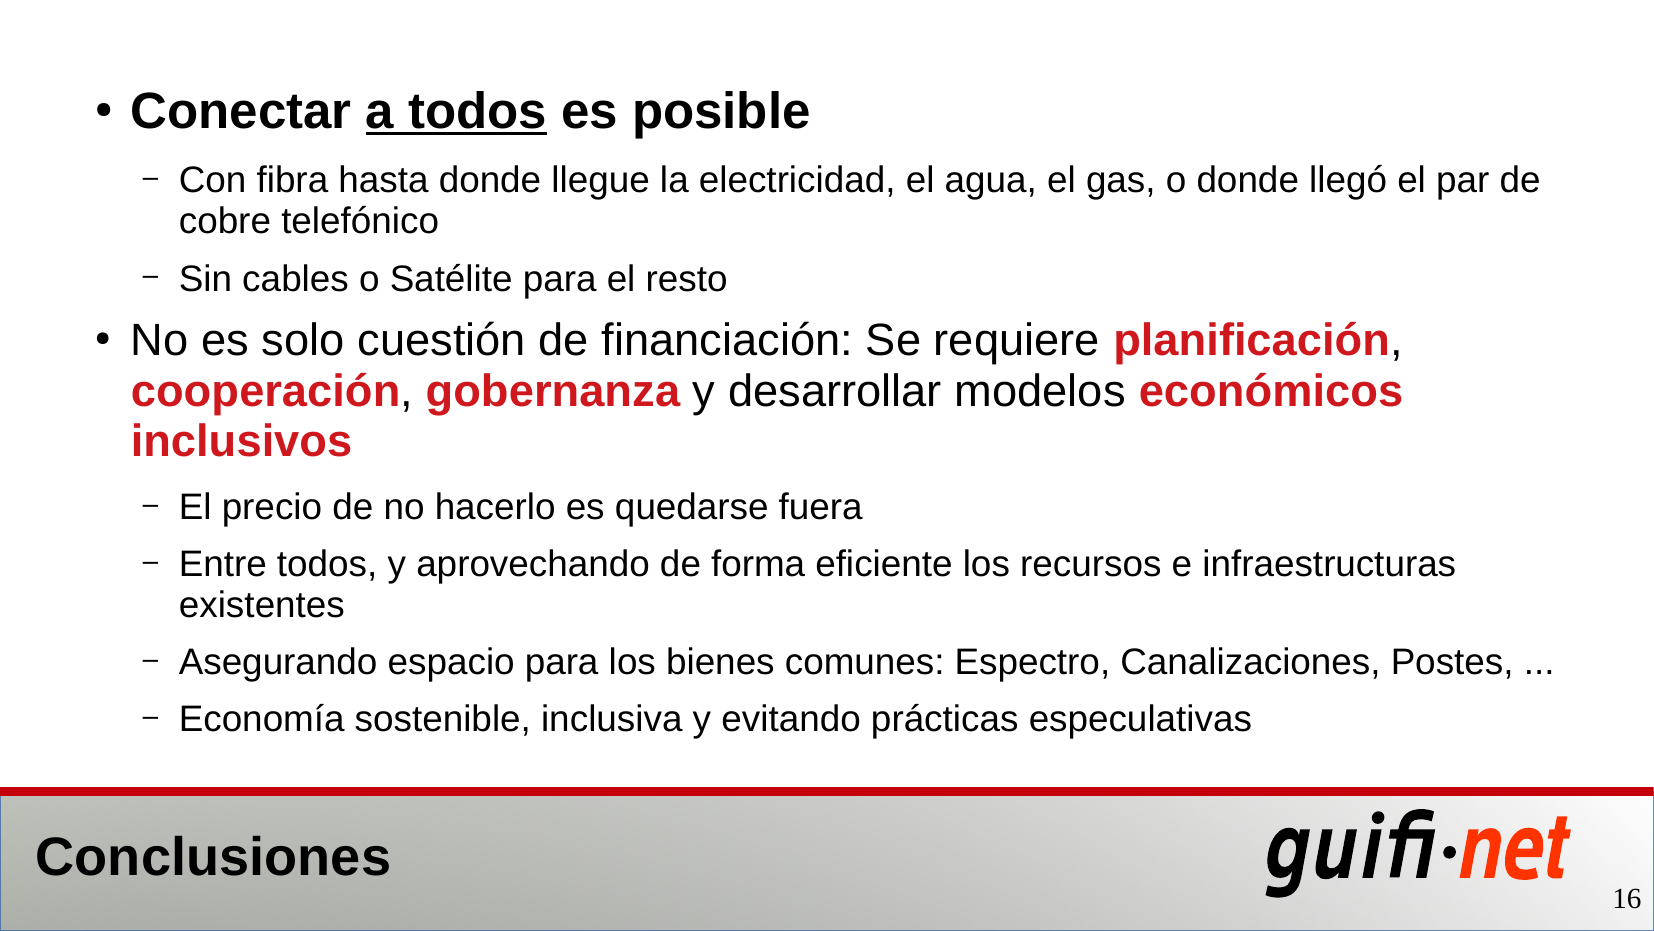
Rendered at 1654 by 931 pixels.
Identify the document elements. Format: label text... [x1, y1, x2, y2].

list Conectar a todos es posible Con fibra hasta donde llegue la electricidad, el agua, el gas, o donde llegó el par de cobre telefónico Sin cables o Satélite para el resto No es solo cuestión de financiación: Se requiere planificación, cooperación, gobernanza y desarrollar modelos económicos inclusivos El precio de no hacerlo es quedarse fuera Entre todos, y aprovechando de forma eficiente los recursos e infraestructuras existentes Asegurando espacio para los bienes comunes: Espectro, Canalizaciones, Postes, ... Economía sostenible, inclusiva y evitando prácticas especulativas [82, 82, 1571, 758]
title Conclusiones [35, 826, 1182, 888]
